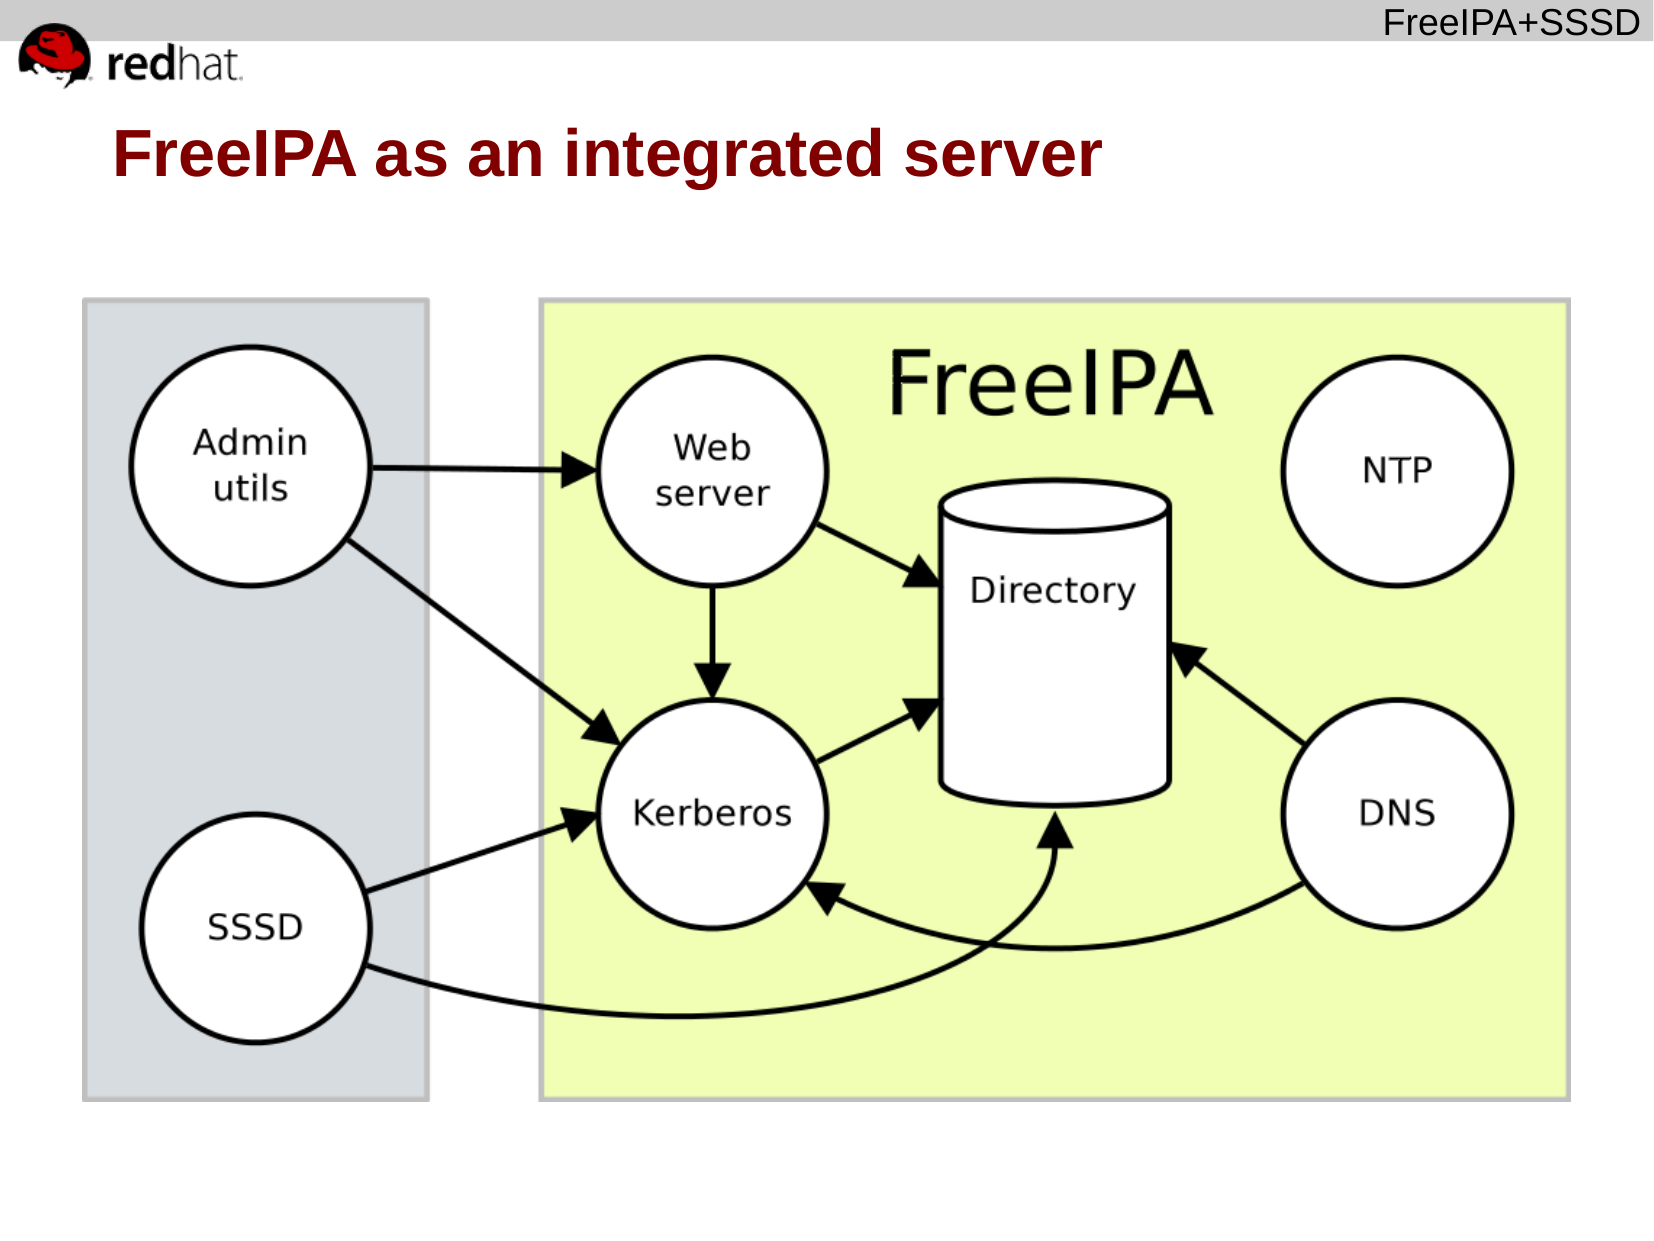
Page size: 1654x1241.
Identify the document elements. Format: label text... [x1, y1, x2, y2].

title FreeIPA as an integrated server [82, 49, 1571, 257]
text_box FreeIPA+SSSD [1367, 0, 1654, 52]
picture [18, 23, 243, 97]
text_box [0, 0, 1367, 42]
picture [82, 297, 1571, 1102]
